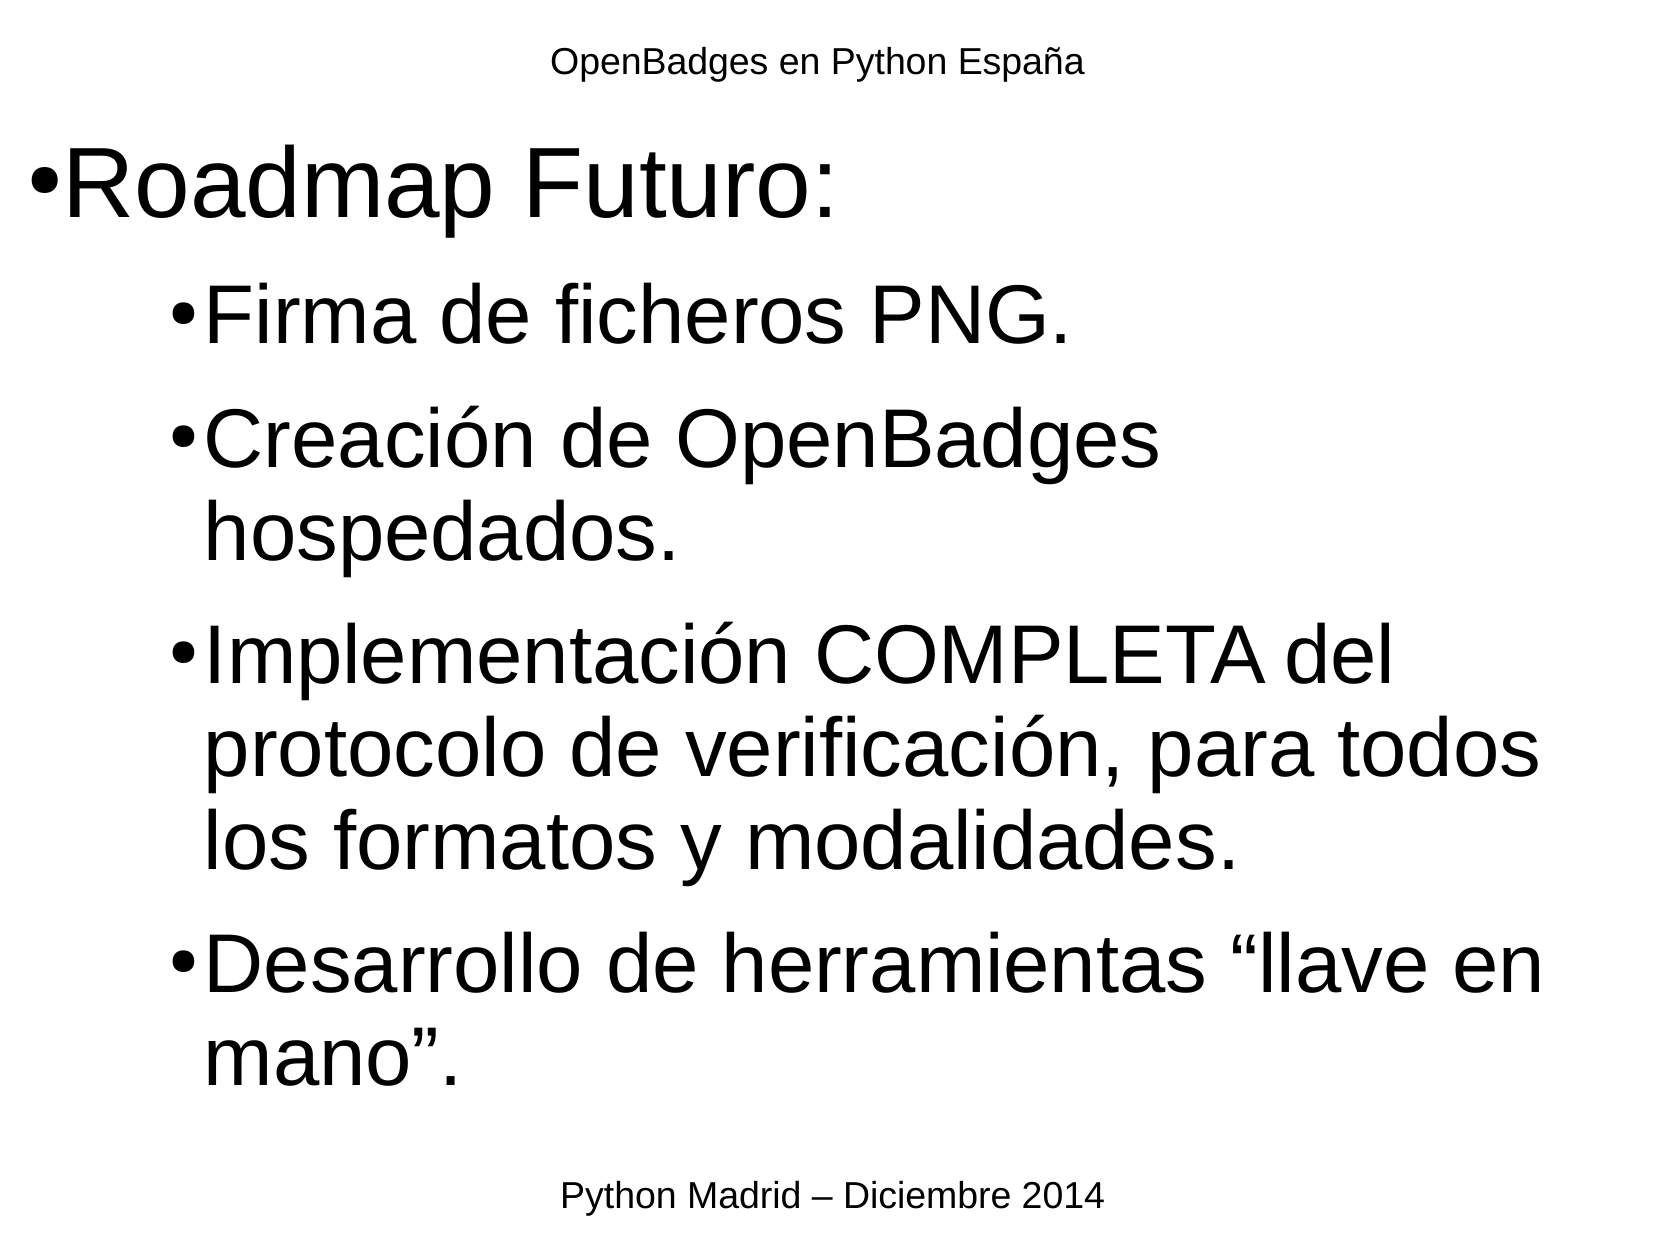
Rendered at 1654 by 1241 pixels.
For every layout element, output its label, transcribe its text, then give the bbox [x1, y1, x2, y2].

subtitle Roadmap Futuro: Firma de ficheros PNG. Creación de OpenBadges hospedados. Implementación COMPLETA del protocolo de verificación, para todos los formatos y modalidades. Desarrollo de herramientas “llave en mano”. [26, 91, 1621, 1201]
text_box Python Madrid – Diciembre 2014 [30, 1166, 1636, 1224]
text_box OpenBadges en Python España [15, 33, 1621, 91]
